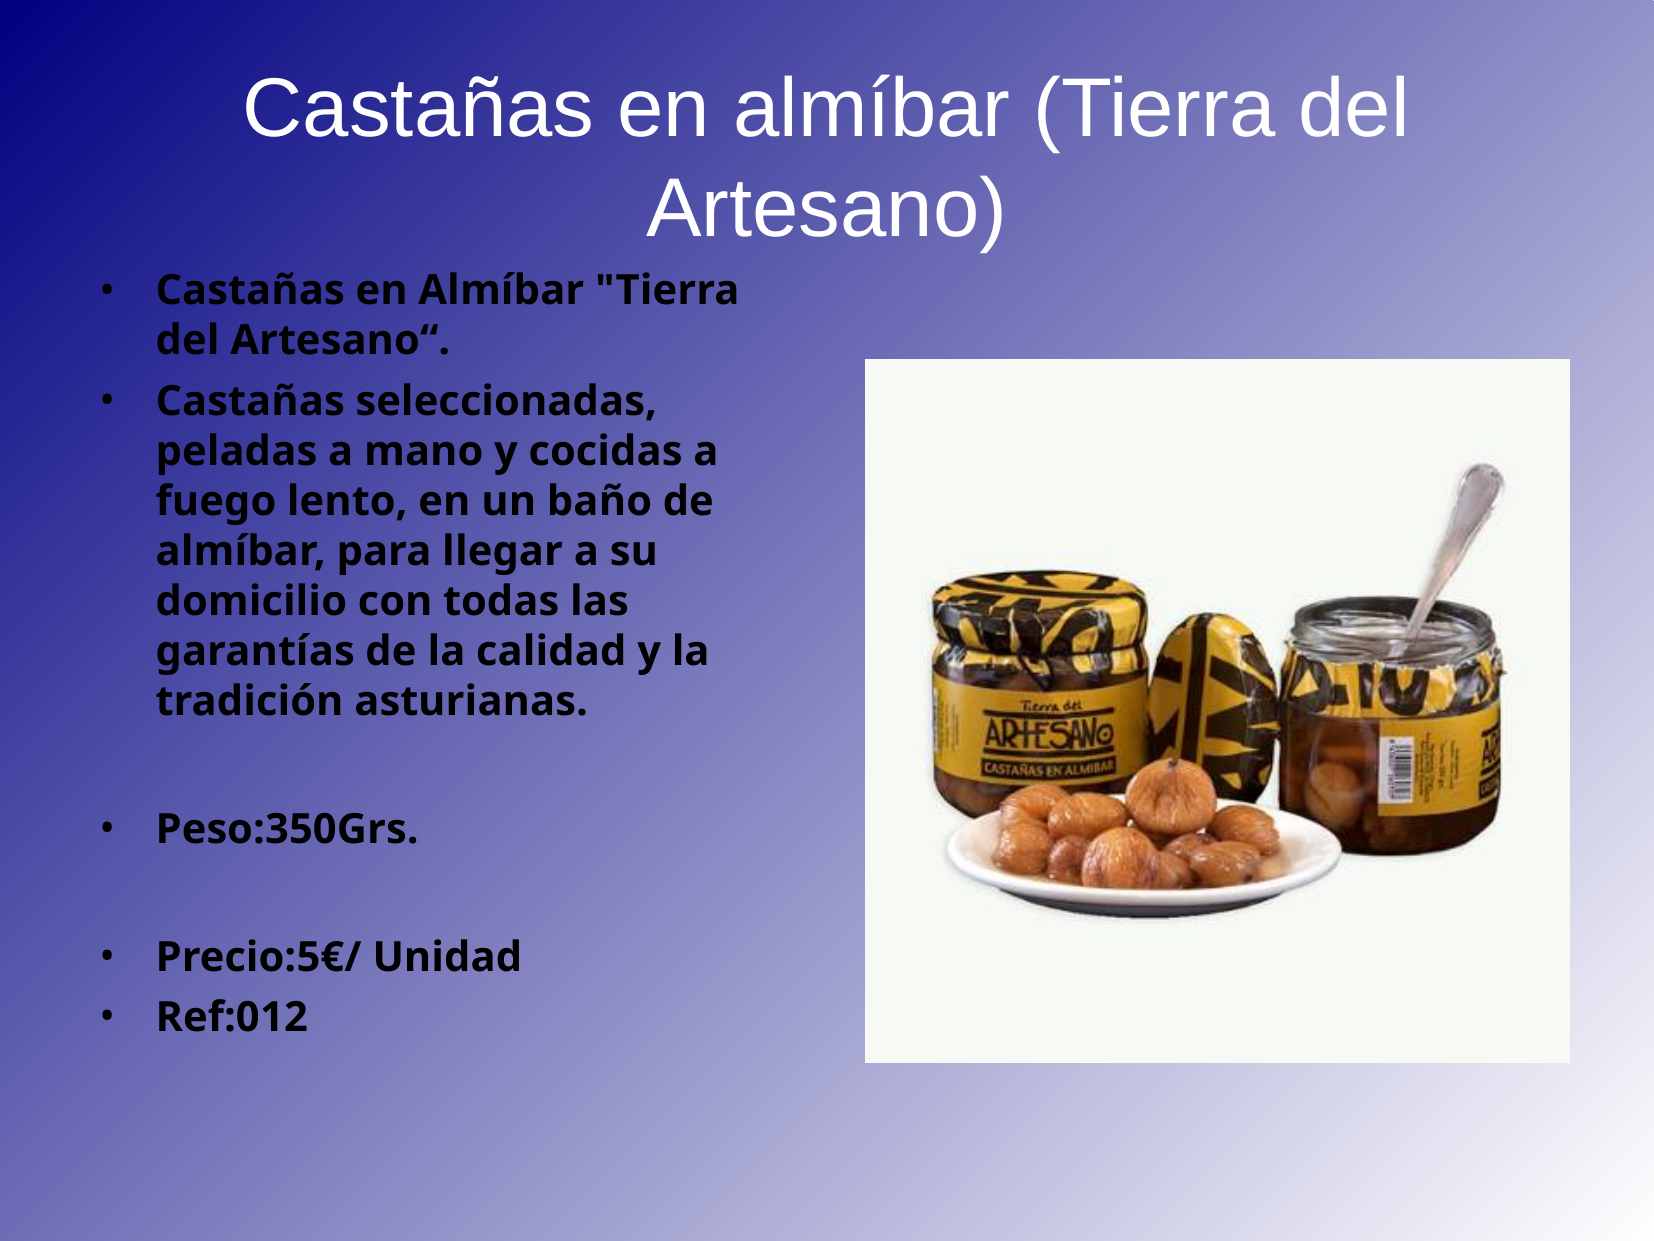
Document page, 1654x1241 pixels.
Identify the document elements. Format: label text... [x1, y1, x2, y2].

picture [865, 359, 1570, 1063]
list Castañas en Almíbar "Tierra del Artesano“. Castañas seleccionadas, peladas a mano y cocidas a fuego lento, en un baño de almíbar, para llegar a su domicilio con todas las garantías de la calidad y la tradición asturianas. Peso:350Grs. Precio:5€/ Unidad Ref:012 [84, 255, 815, 1074]
title Castañas en almíbar (Tierra del Artesano) [82, 49, 1571, 257]
